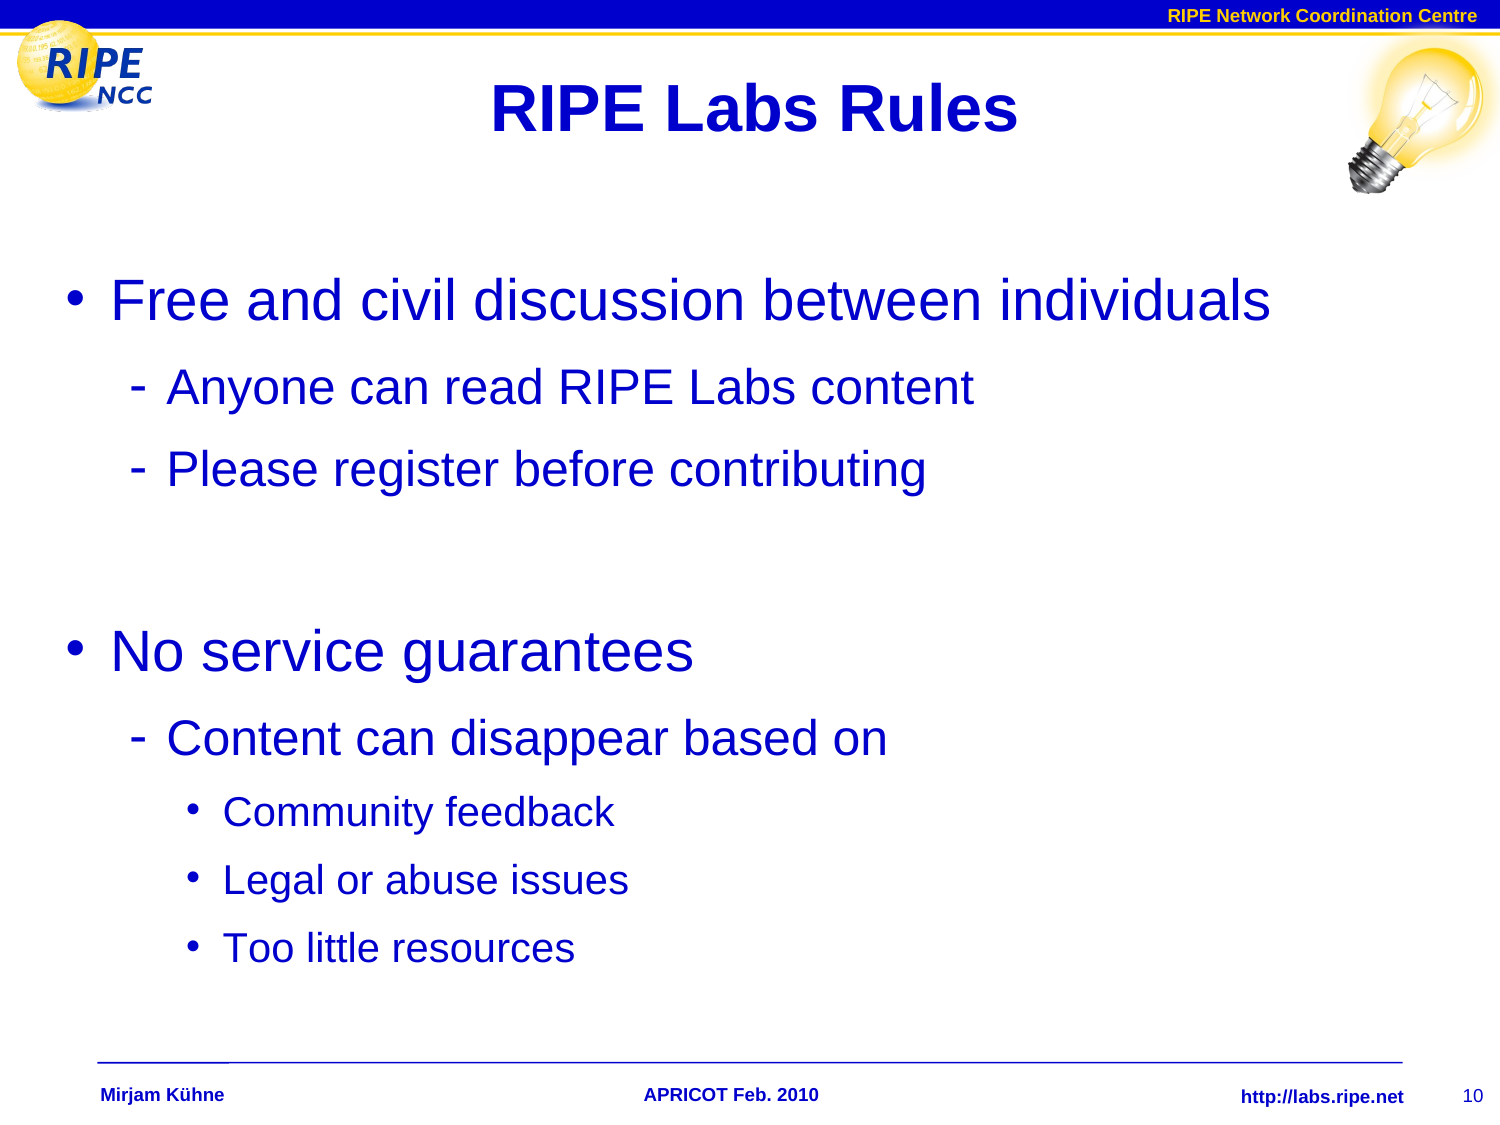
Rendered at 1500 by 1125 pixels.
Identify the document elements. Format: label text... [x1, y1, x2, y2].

picture [17, 18, 152, 112]
list Free and civil discussion between individuals Anyone can read RIPE Labs content Please register before contributing No service guarantees Content can disappear based on Community feedback Legal or abuse issues Too little resources [64, 262, 1438, 1125]
picture [1273, 0, 1500, 262]
title RIPE Labs Rules [196, 52, 1315, 157]
text_box <number> [1438, 1075, 1499, 1114]
